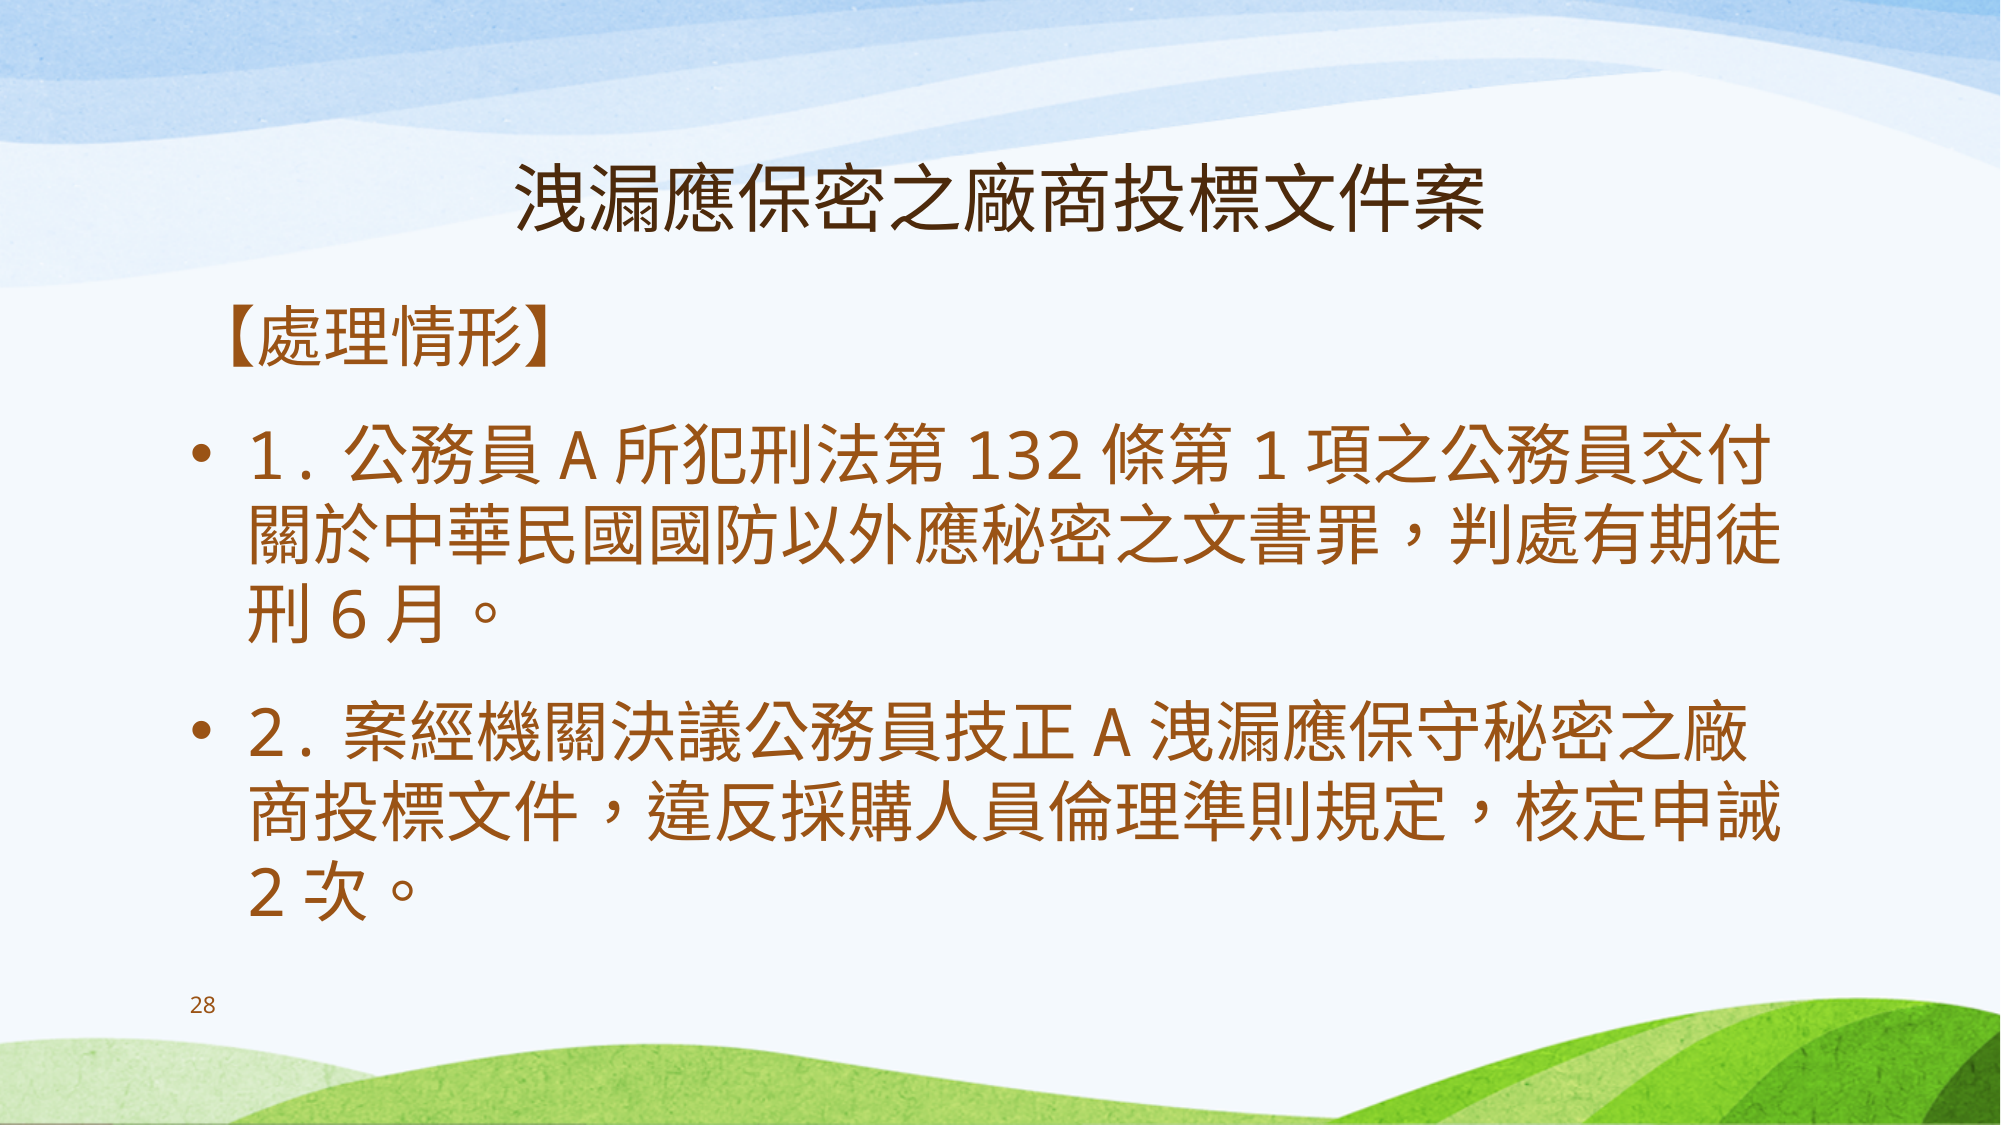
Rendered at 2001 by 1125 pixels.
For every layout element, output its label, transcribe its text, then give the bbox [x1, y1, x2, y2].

slide_number <編號> [174, 987, 300, 1025]
list 【處理情形】 1.公務員A所犯刑法第132條第1項之公務員交付關於中華民國國防以外應秘密之文書罪，判處有期徒刑6月。 2.案經機關決議公務員技正A洩漏應保守秘密之廠商投標文件，違反採購人員倫理準則規定，核定申誡2次。 [174, 287, 1825, 982]
picture [0, 0, 2001, 1125]
title 洩漏應保密之廠商投標文件案 [174, 50, 1825, 250]
